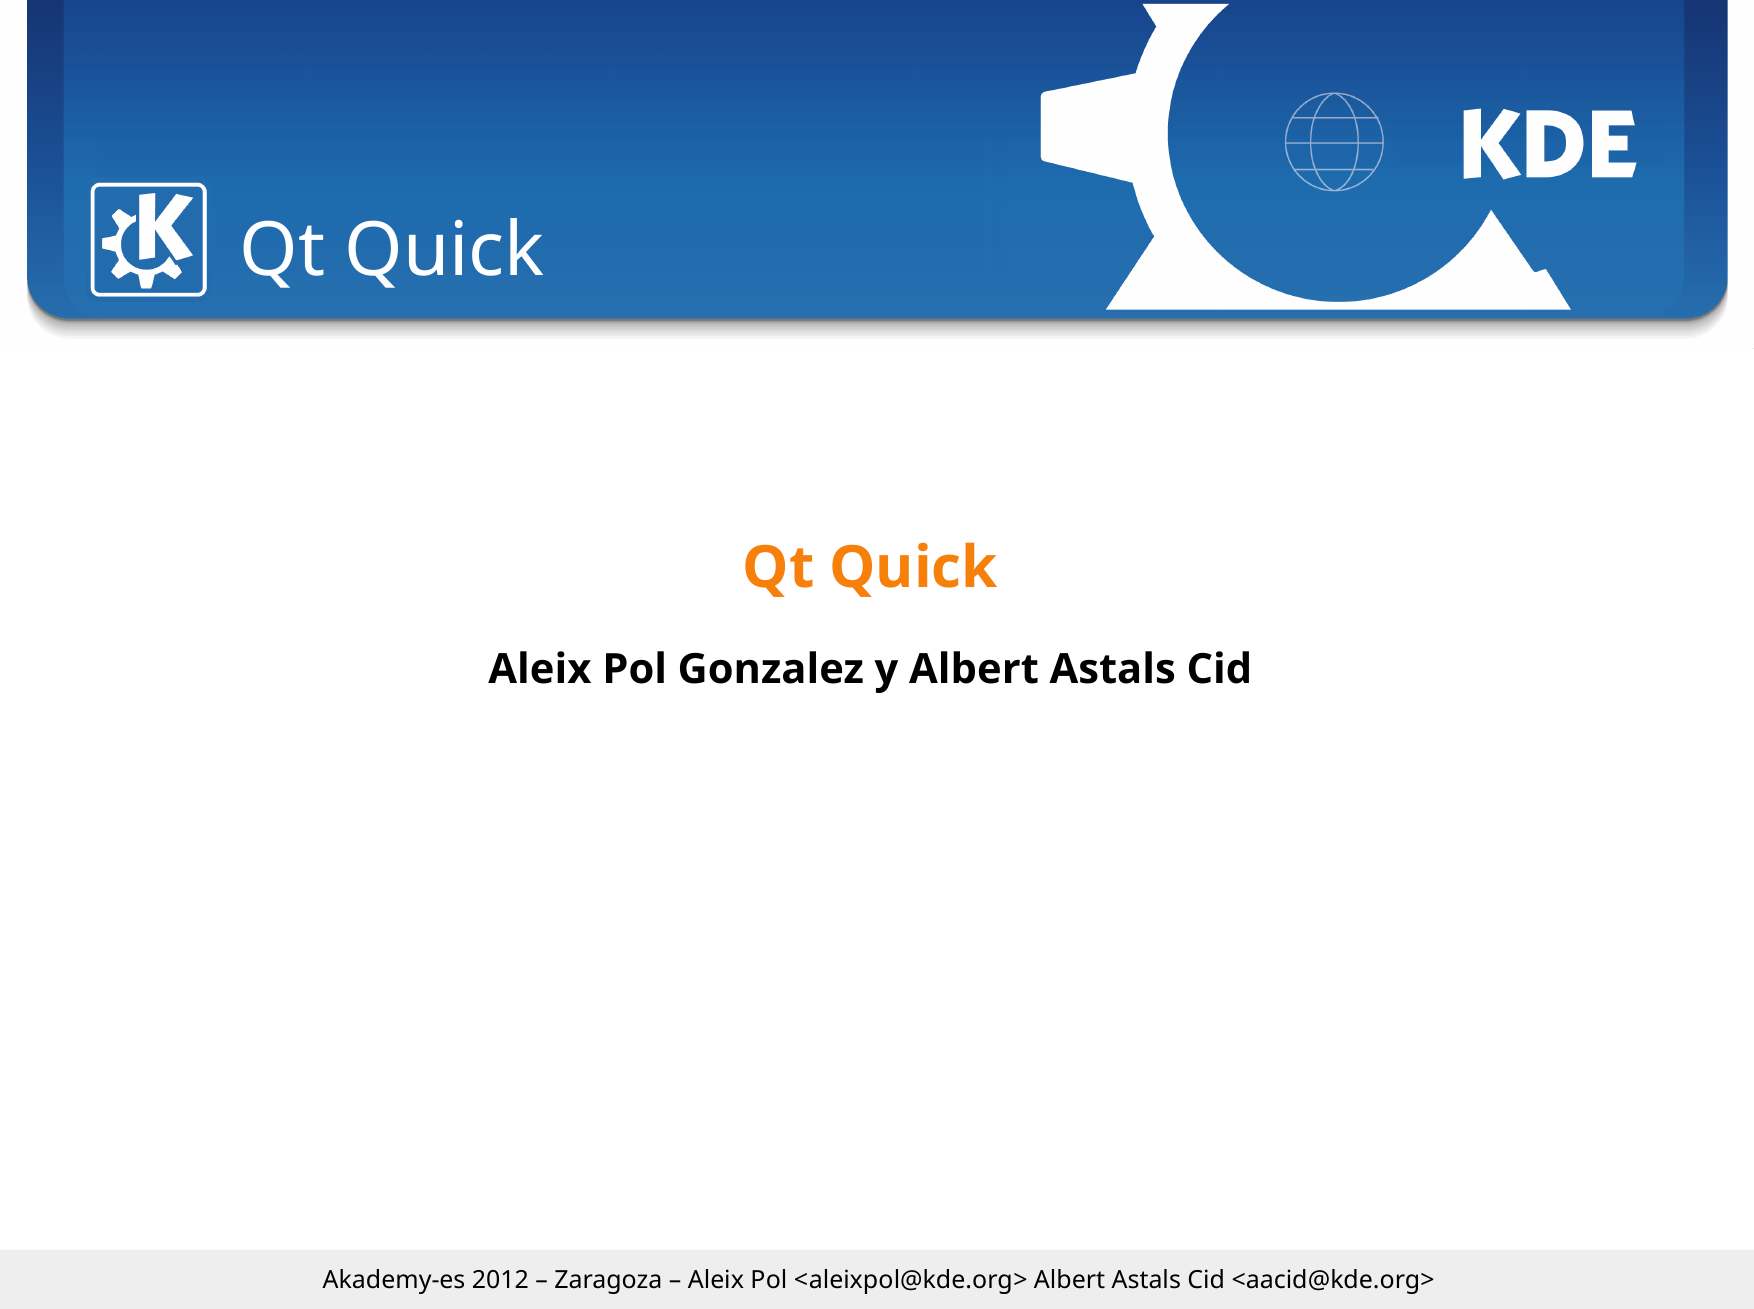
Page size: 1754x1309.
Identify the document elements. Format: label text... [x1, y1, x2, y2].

text_box Qt Quick Aleix Pol Gonzalez y Albert Astals Cid [58, 382, 1683, 660]
picture [0, 0, 1754, 349]
